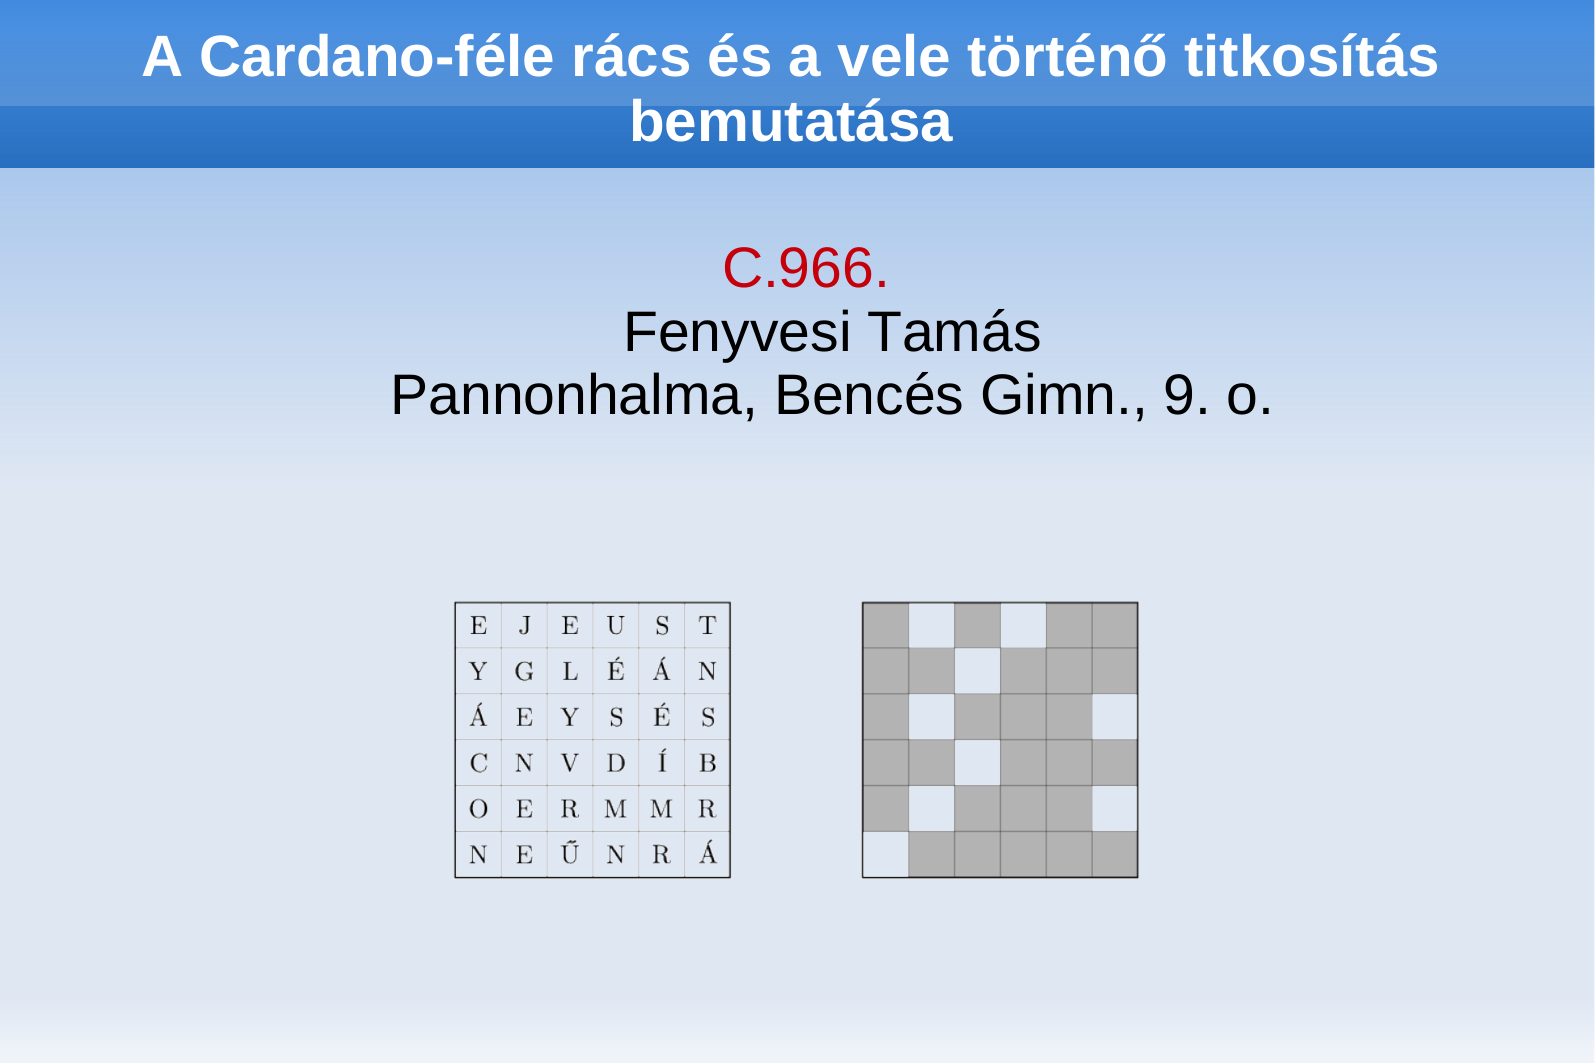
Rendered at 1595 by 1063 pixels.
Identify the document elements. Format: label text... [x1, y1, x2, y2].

picture [0, 0, 1595, 1063]
title A Cardano-féle rács és a vele történő titkosítás bemutatása [74, 0, 1510, 178]
list C.966. Fenyvesi Tamás Pannonhalma, Bencés Gimn., 9. o. [305, 236, 1290, 519]
